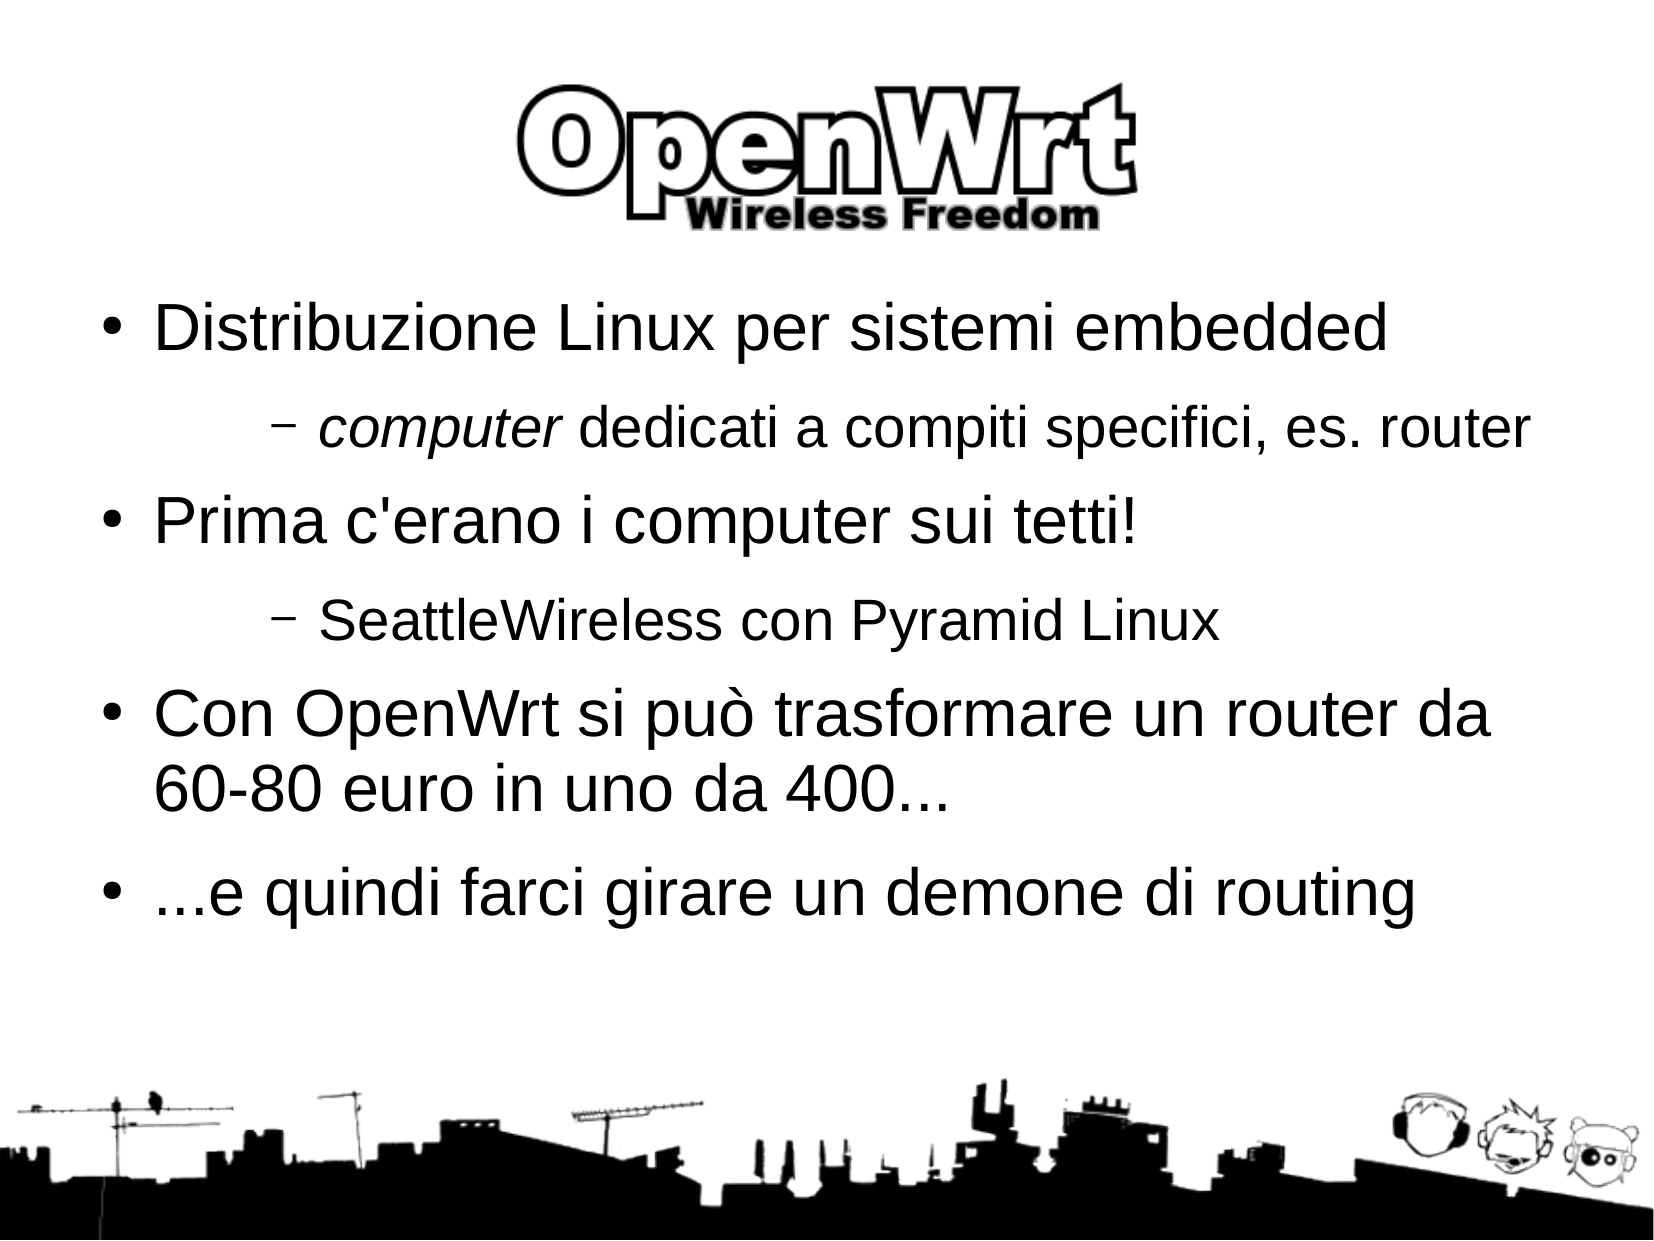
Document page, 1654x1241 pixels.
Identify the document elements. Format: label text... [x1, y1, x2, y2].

picture [508, 73, 1146, 239]
picture [0, 1077, 1654, 1240]
list Distribuzione Linux per sistemi embedded computer dedicati a compiti specifici, es. router Prima c'erano i computer sui tetti! SeattleWireless con Pyramid Linux Con OpenWrt si può trasformare un router da 60-80 euro in uno da 400... ...e quindi farci girare un demone di routing [82, 290, 1571, 1109]
